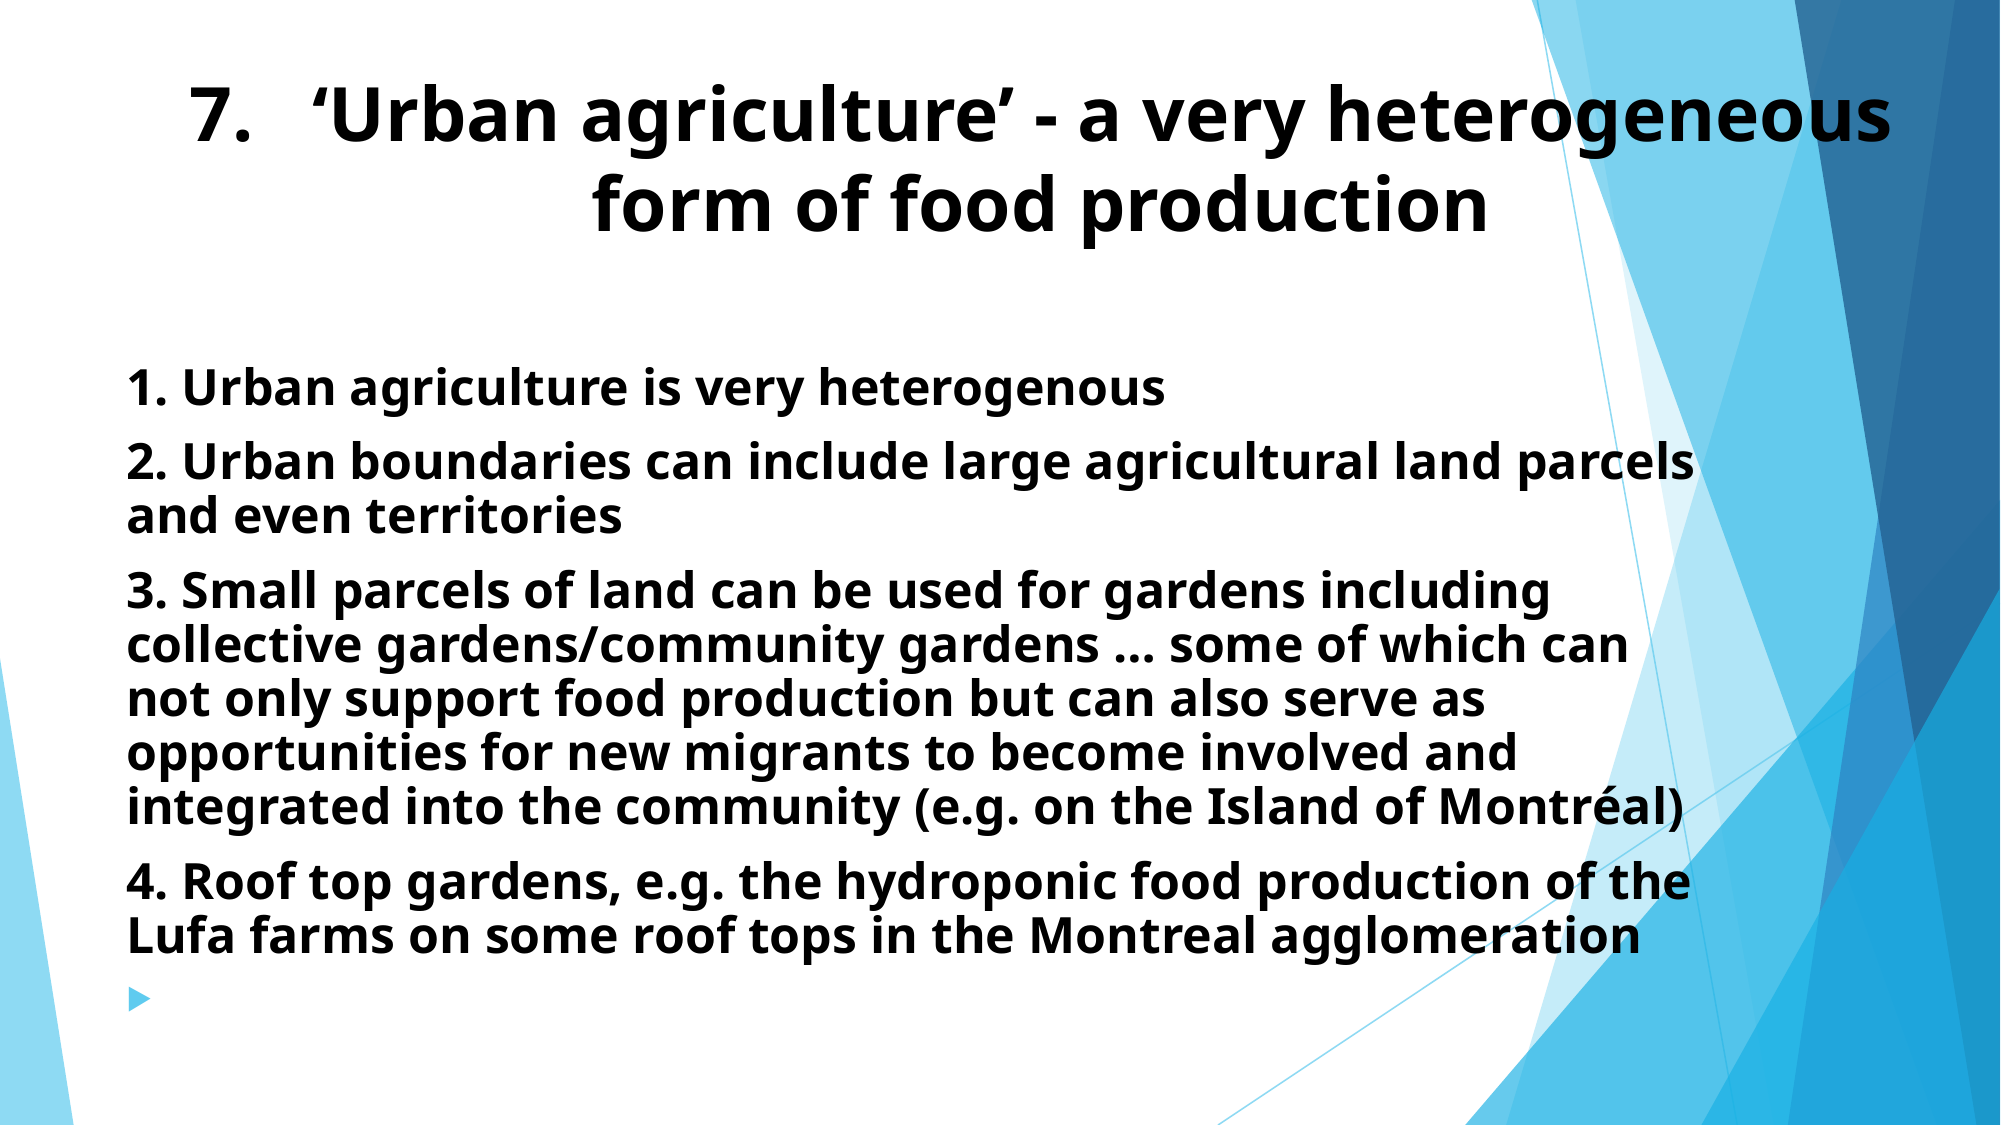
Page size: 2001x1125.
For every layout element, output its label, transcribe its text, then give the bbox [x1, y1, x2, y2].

title 7. ‘Urban agriculture’ - a very heterogeneous form of food production [111, 59, 1973, 276]
list 1. Urban agriculture is very heterogenous 2. Urban boundaries can include large agricultural land parcels and even territories 3. Small parcels of land can be used for gardens including collective gardens/community gardens … some of which can not only support food production but can also serve as opportunities for new migrants to become involved and integrated into the community (e.g. on the Island of Montréal) 4. Roof top gardens, e.g. the hydroponic food production of the Lufa farms on some roof tops in the Montreal agglomeration [111, 354, 1736, 1026]
